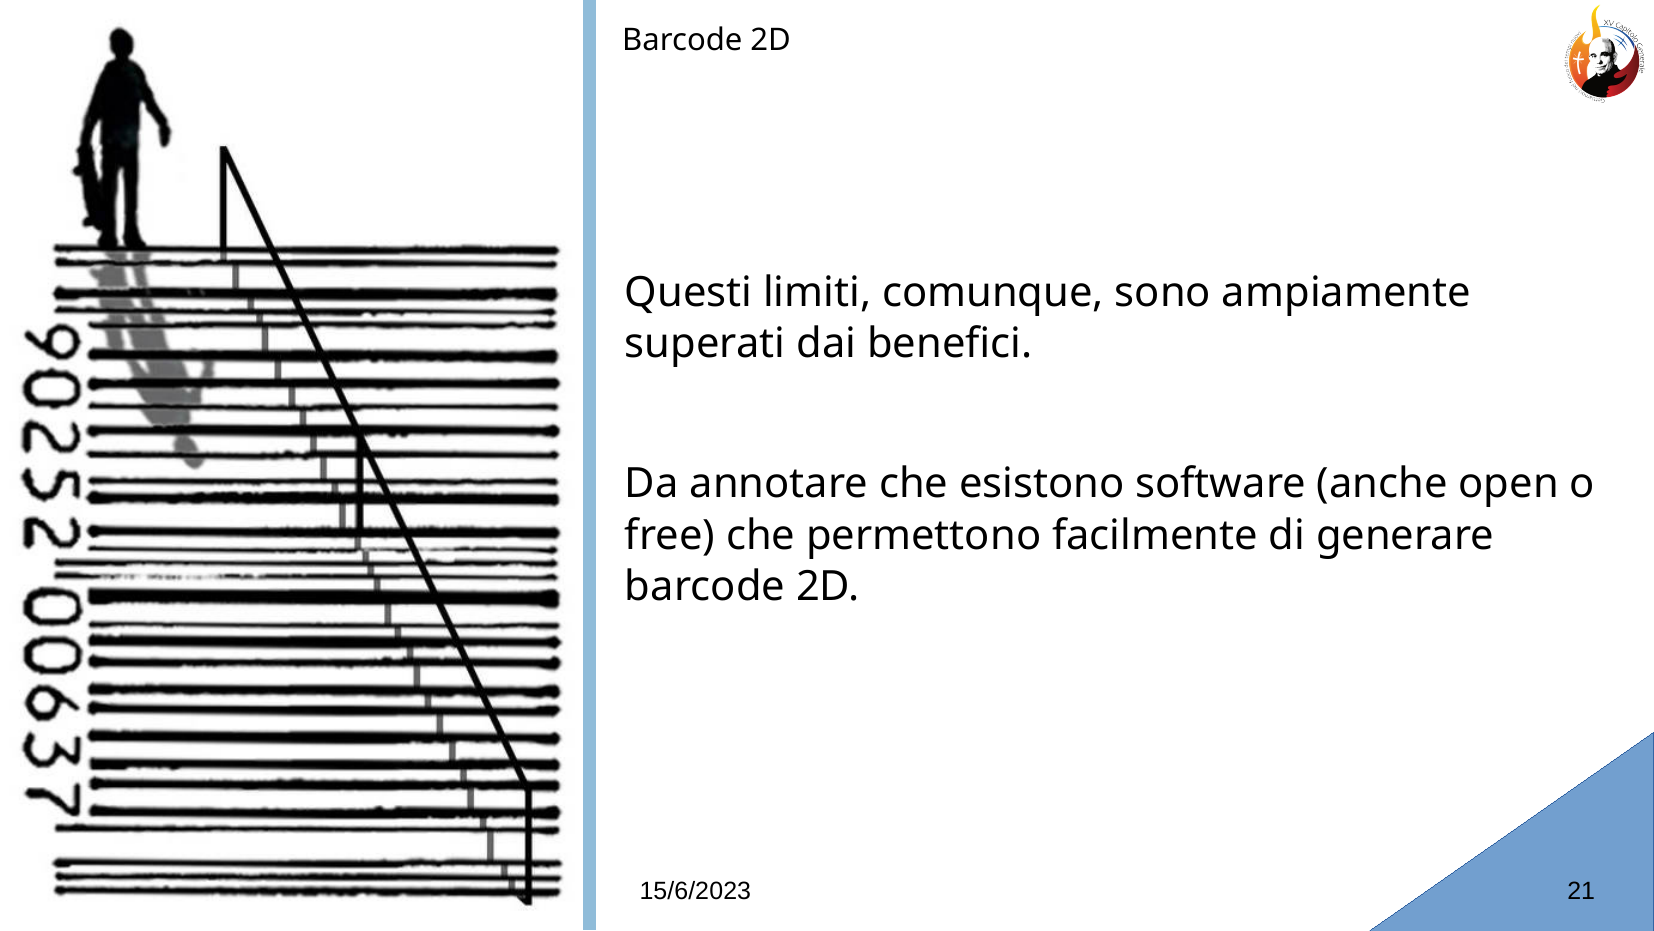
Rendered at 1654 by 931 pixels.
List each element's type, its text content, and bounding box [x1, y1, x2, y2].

text_box Barcode 2D [607, 9, 1340, 63]
picture [0, 0, 583, 931]
list Questi limiti, comunque, sono ampiamente superati dai benefici. Da annotare che esistono software (anche open o free) che permettono facilmente di generare barcode 2D. [624, 106, 1621, 771]
picture [1563, 4, 1646, 103]
